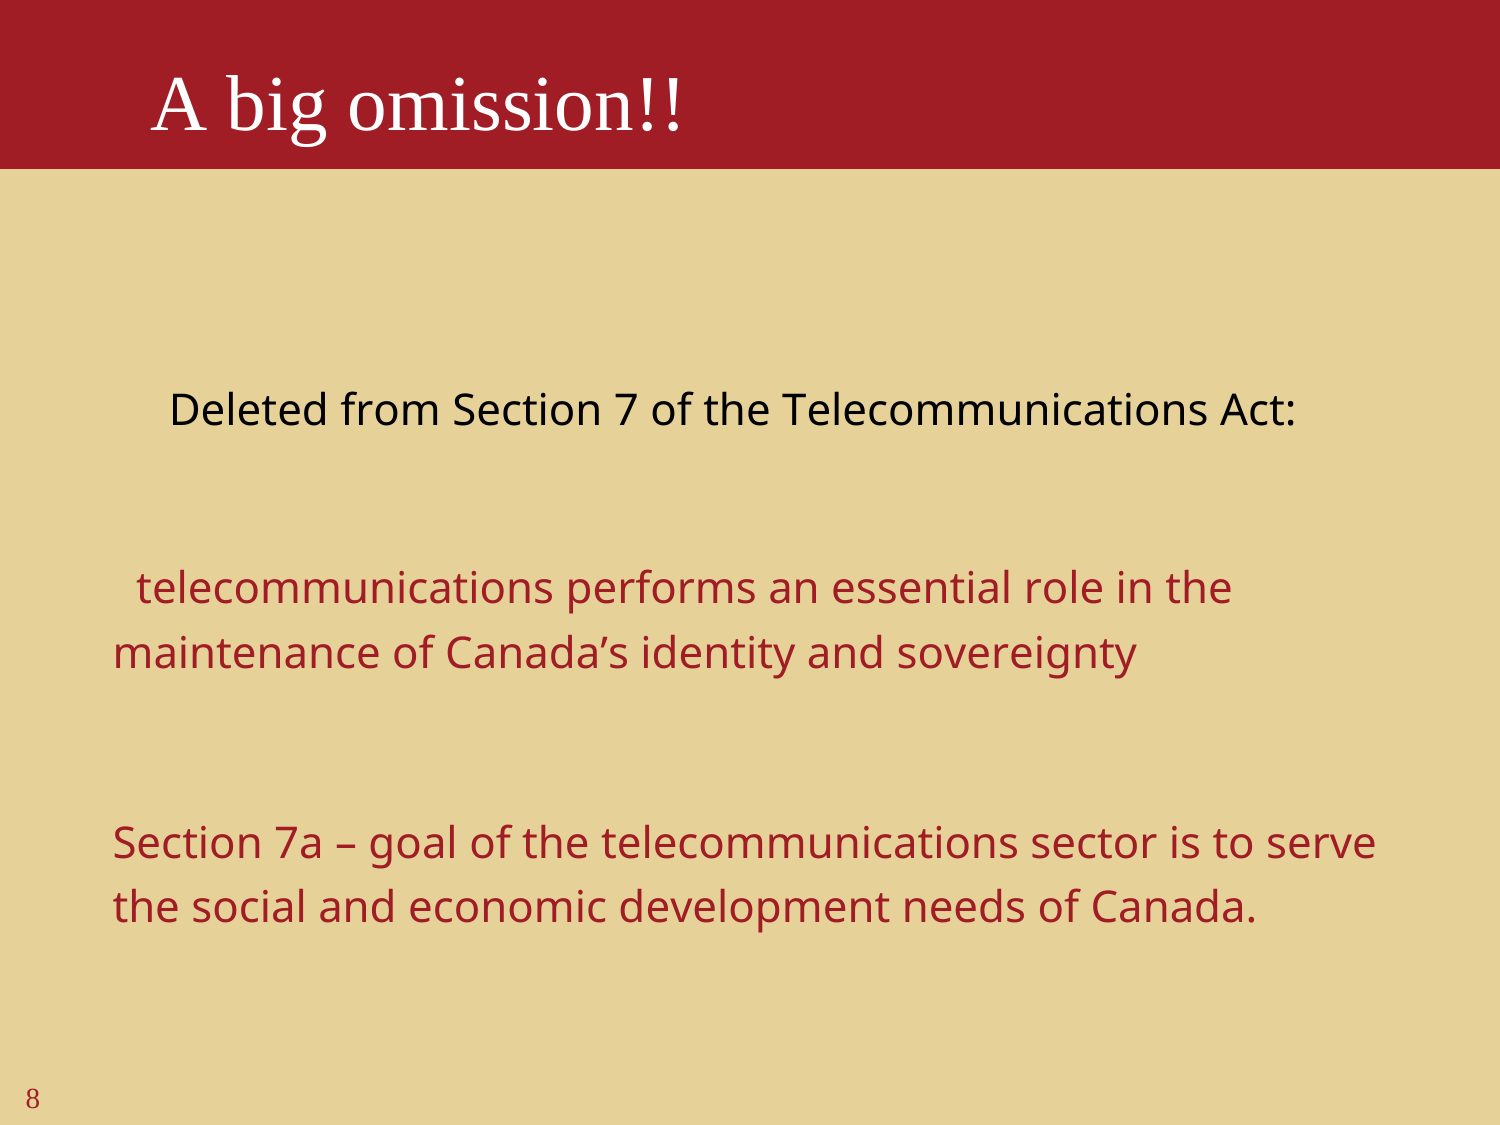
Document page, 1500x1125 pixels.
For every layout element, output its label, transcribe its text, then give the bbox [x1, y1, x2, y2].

list Deleted from Section 7 of the Telecommunications Act: telecommunications performs an essential role in the maintenance of Canada’s identity and sovereignty Section 7a – goal of the telecommunications sector is to serve the social and economic development needs of Canada. [112, 324, 1438, 1086]
title A big omission!! [0, 0, 1500, 169]
